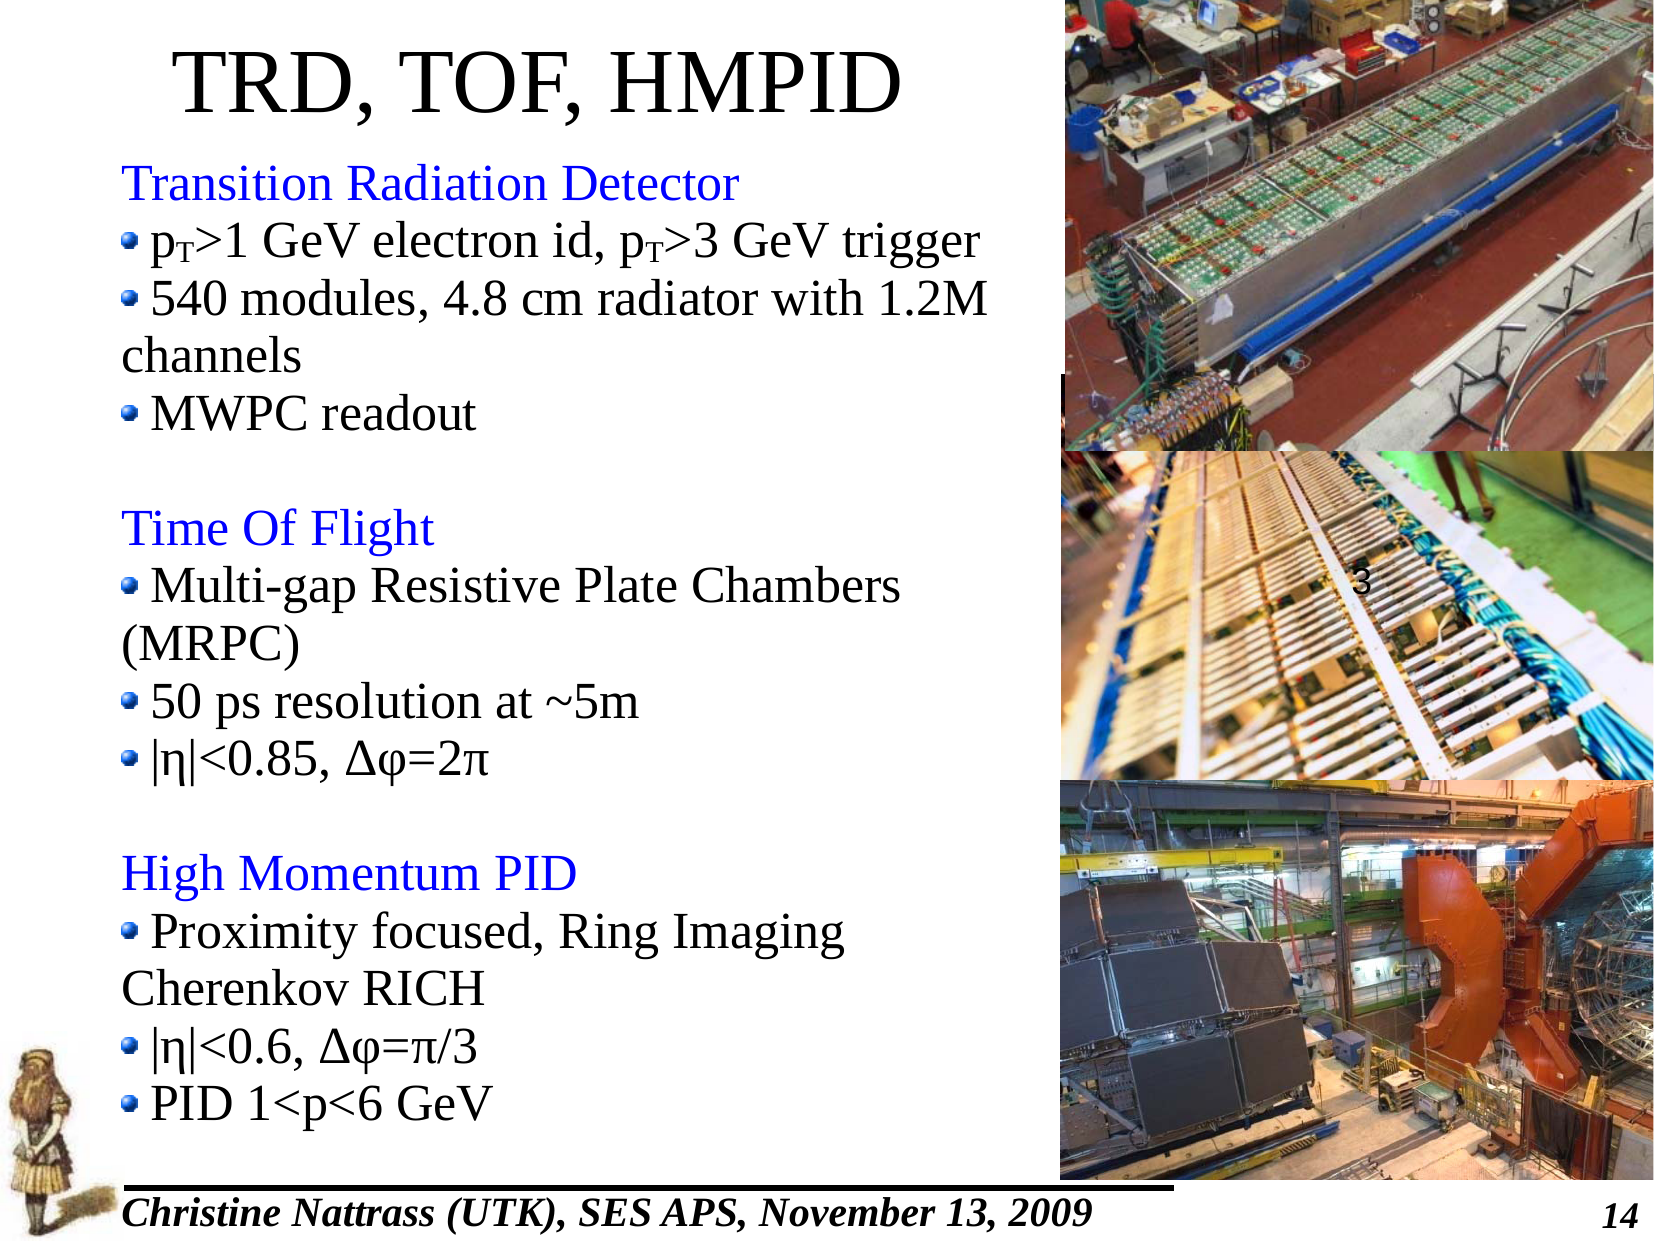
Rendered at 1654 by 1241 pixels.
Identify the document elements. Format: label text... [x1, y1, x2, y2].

picture [1060, 0, 1654, 1180]
text_box Transition Radiation Detector pT>1 GeV electron id, pT>3 GeV trigger 540 modules, 4.8 cm radiator with 1.2M channels MWPC readout Time Of Flight Multi-gap Resistive Plate Chambers (MRPC) 50 ps resolution at ~5m |η|<0.85, Δφ=2π High Momentum PID Proximity focused, Ring Imaging Cherenkov RICH |η|<0.6, Δφ=π/3 PID 1<p<6 GeV [106, 89, 1045, 1157]
picture [0, 1031, 125, 1241]
title TRD, TOF, HMPID [0, 0, 1065, 186]
